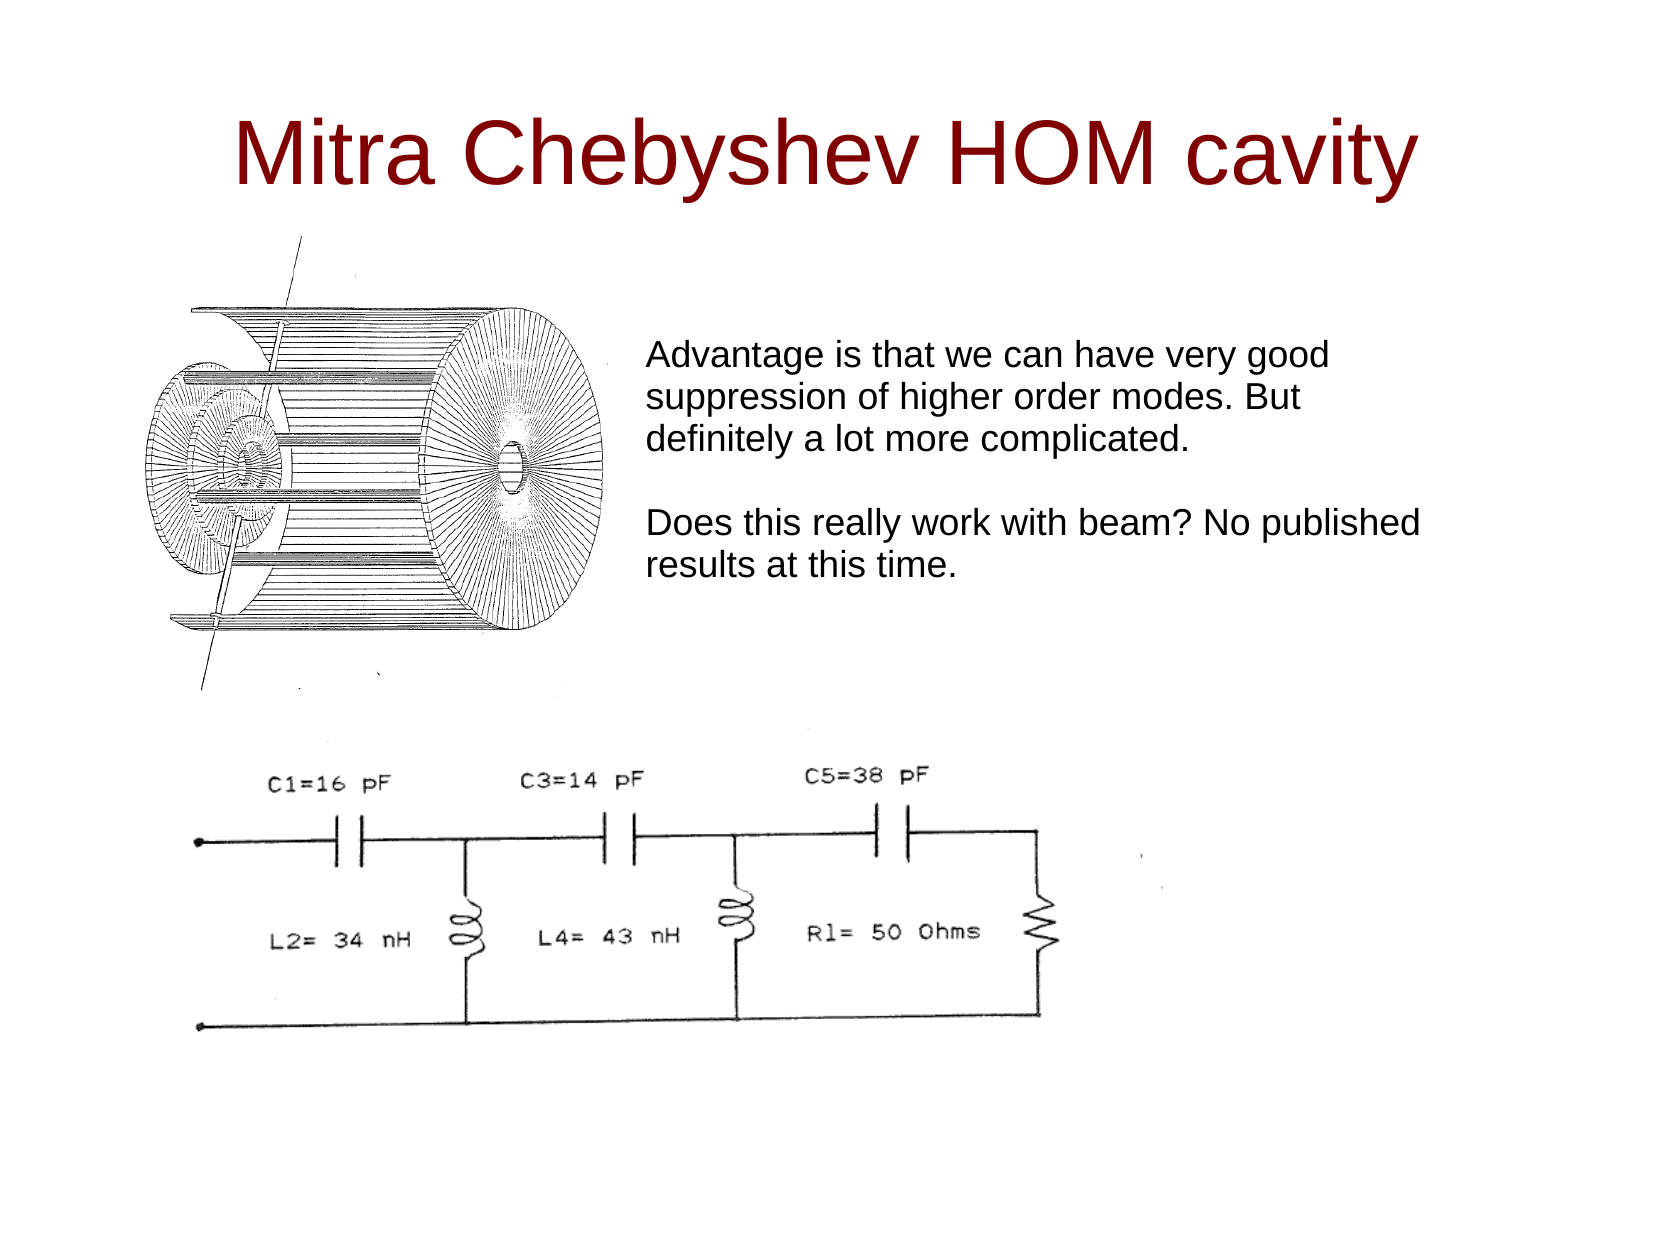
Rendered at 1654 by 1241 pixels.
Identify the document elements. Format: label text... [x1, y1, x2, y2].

title Mitra Chebyshev HOM cavity [82, 49, 1571, 257]
picture [125, 727, 1174, 1126]
picture [78, 236, 631, 713]
text_box Advantage is that we can have very good suppression of higher order modes. But definitely a lot more complicated. Does this really work with beam? No published results at this time. [630, 326, 1456, 591]
